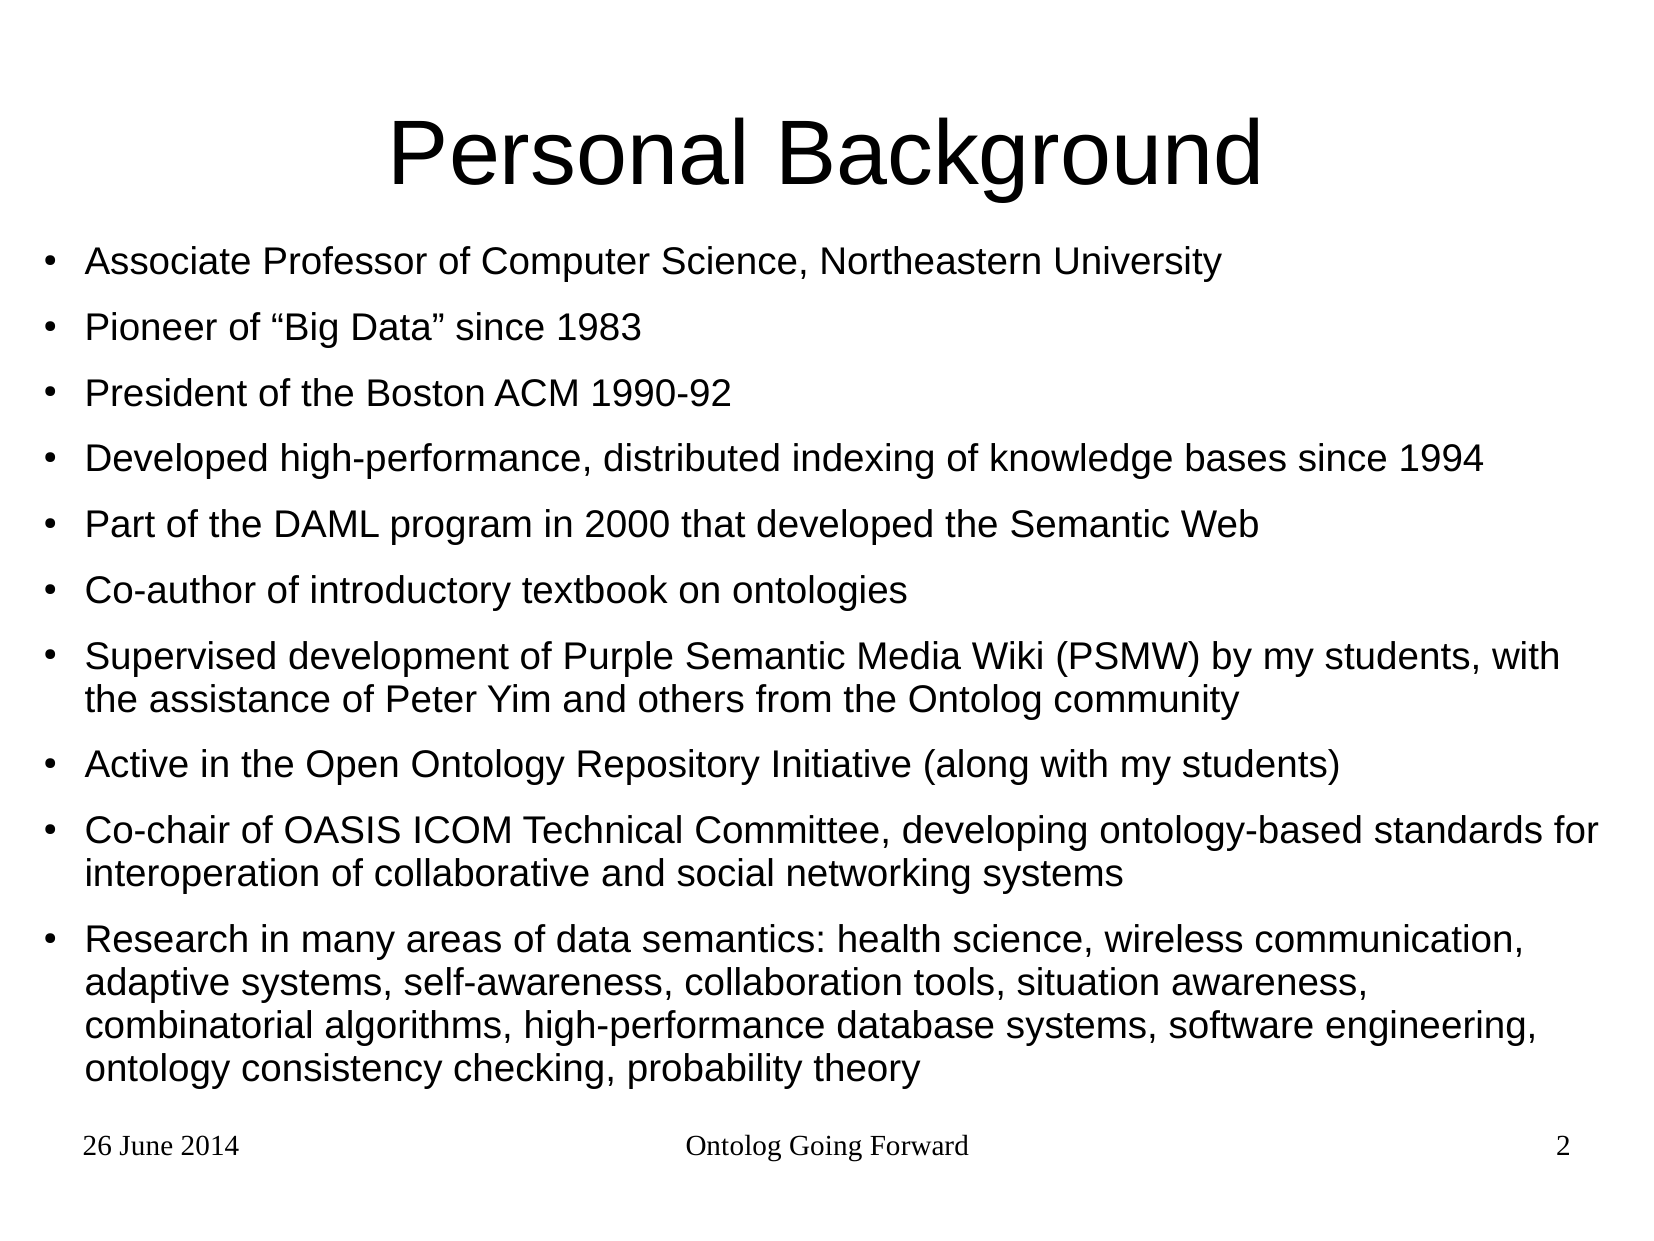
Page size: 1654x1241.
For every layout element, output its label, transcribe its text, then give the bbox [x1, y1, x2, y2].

list Associate Professor of Computer Science, Northeastern University Pioneer of “Big Data” since 1983 President of the Boston ACM 1990-92 Developed high-performance, distributed indexing of knowledge bases since 1994 Part of the DAML program in 2000 that developed the Semantic Web Co-author of introductory textbook on ontologies Supervised development of Purple Semantic Media Wiki (PSMW) by my students, with the assistance of Peter Yim and others from the Ontolog community Active in the Open Ontology Repository Initiative (along with my students) Co-chair of OASIS ICOM Technical Committee, developing ontology-based standards for interoperation of collaborative and social networking systems Research in many areas of data semantics: health science, wireless communication, adaptive systems, self-awareness, collaboration tools, situation awareness, combinatorial algorithms, high-performance database systems, software engineering, ontology consistency checking, probability theory [30, 240, 1606, 1111]
title Personal Background [82, 49, 1571, 240]
